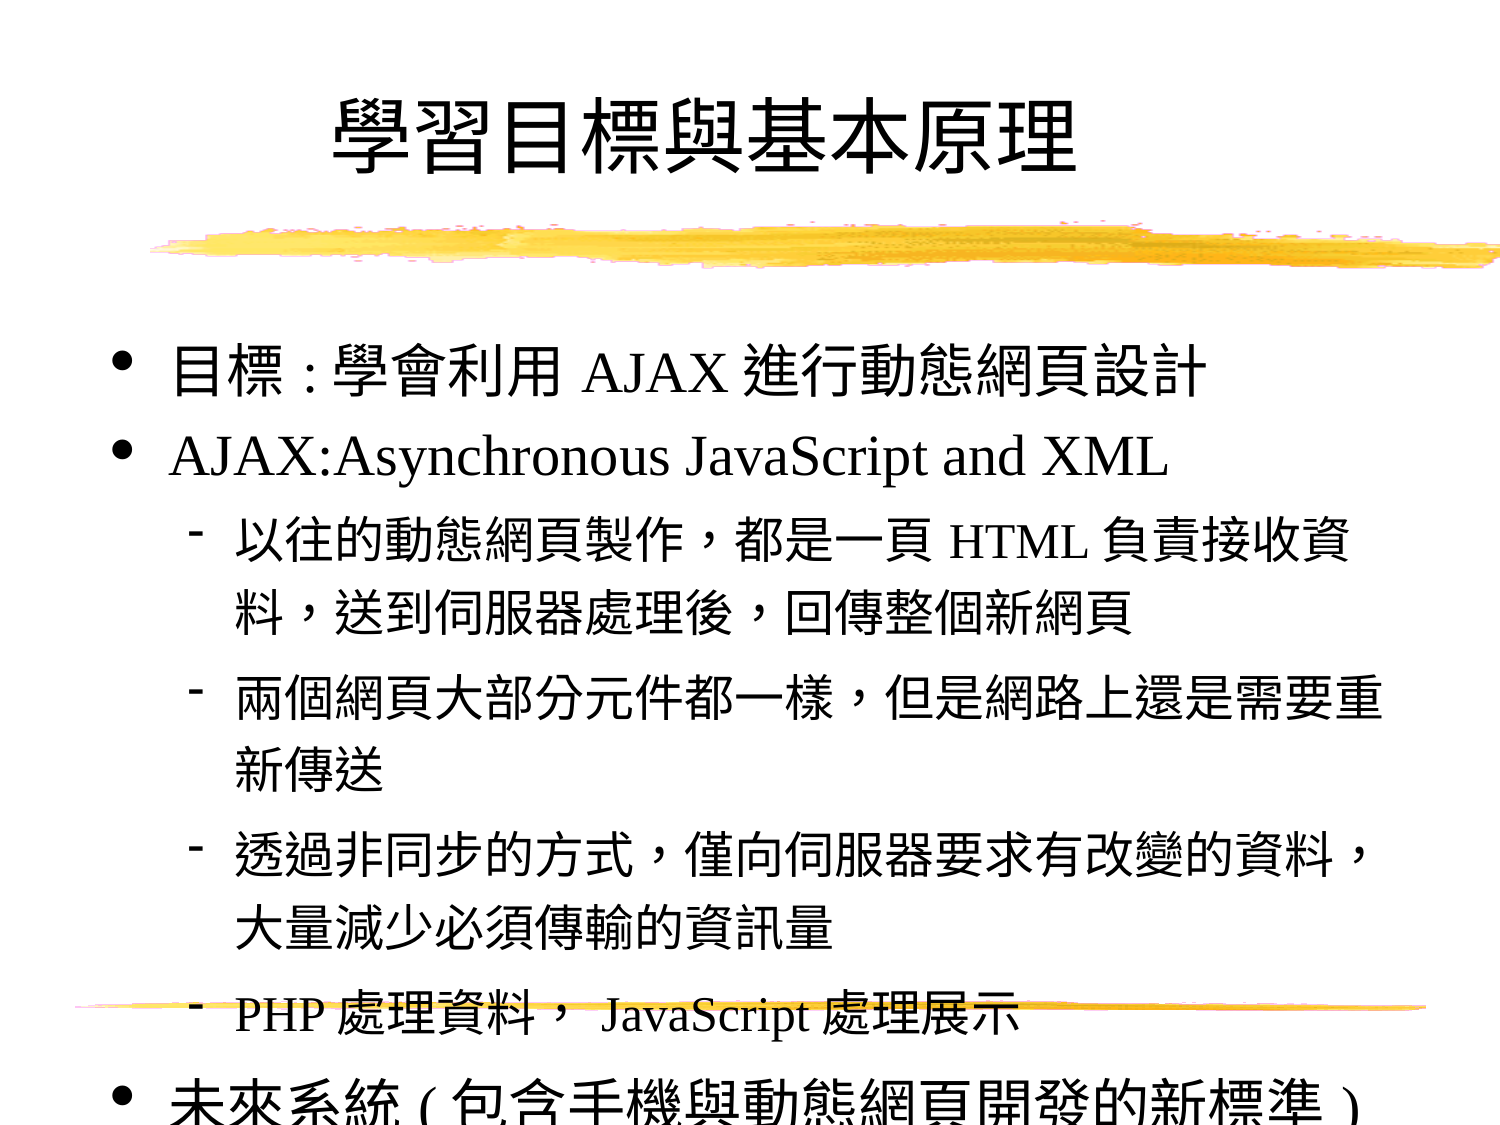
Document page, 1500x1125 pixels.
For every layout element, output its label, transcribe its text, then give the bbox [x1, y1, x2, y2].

picture [1388, 999, 1426, 1013]
list 目標:學會利用AJAX進行動態網頁設計 AJAX:Asynchronous JavaScript and XML 以往的動態網頁製作，都是一頁HTML負責接收資料，送到伺服器處理後，回傳整個新網頁 兩個網頁大部分元件都一樣，但是網路上還是需要重新傳送 透過非同步的方式，僅向伺服器要求有改變的資料，大量減少必須傳輸的資訊量 PHP處理資料，JavaScript處理展示 未來系統(包含手機與動態網頁開發的新標準) [112, 324, 1388, 1029]
picture [150, 215, 1500, 279]
title 學習目標與基本原理 [66, 44, 1342, 218]
picture [75, 999, 112, 1013]
